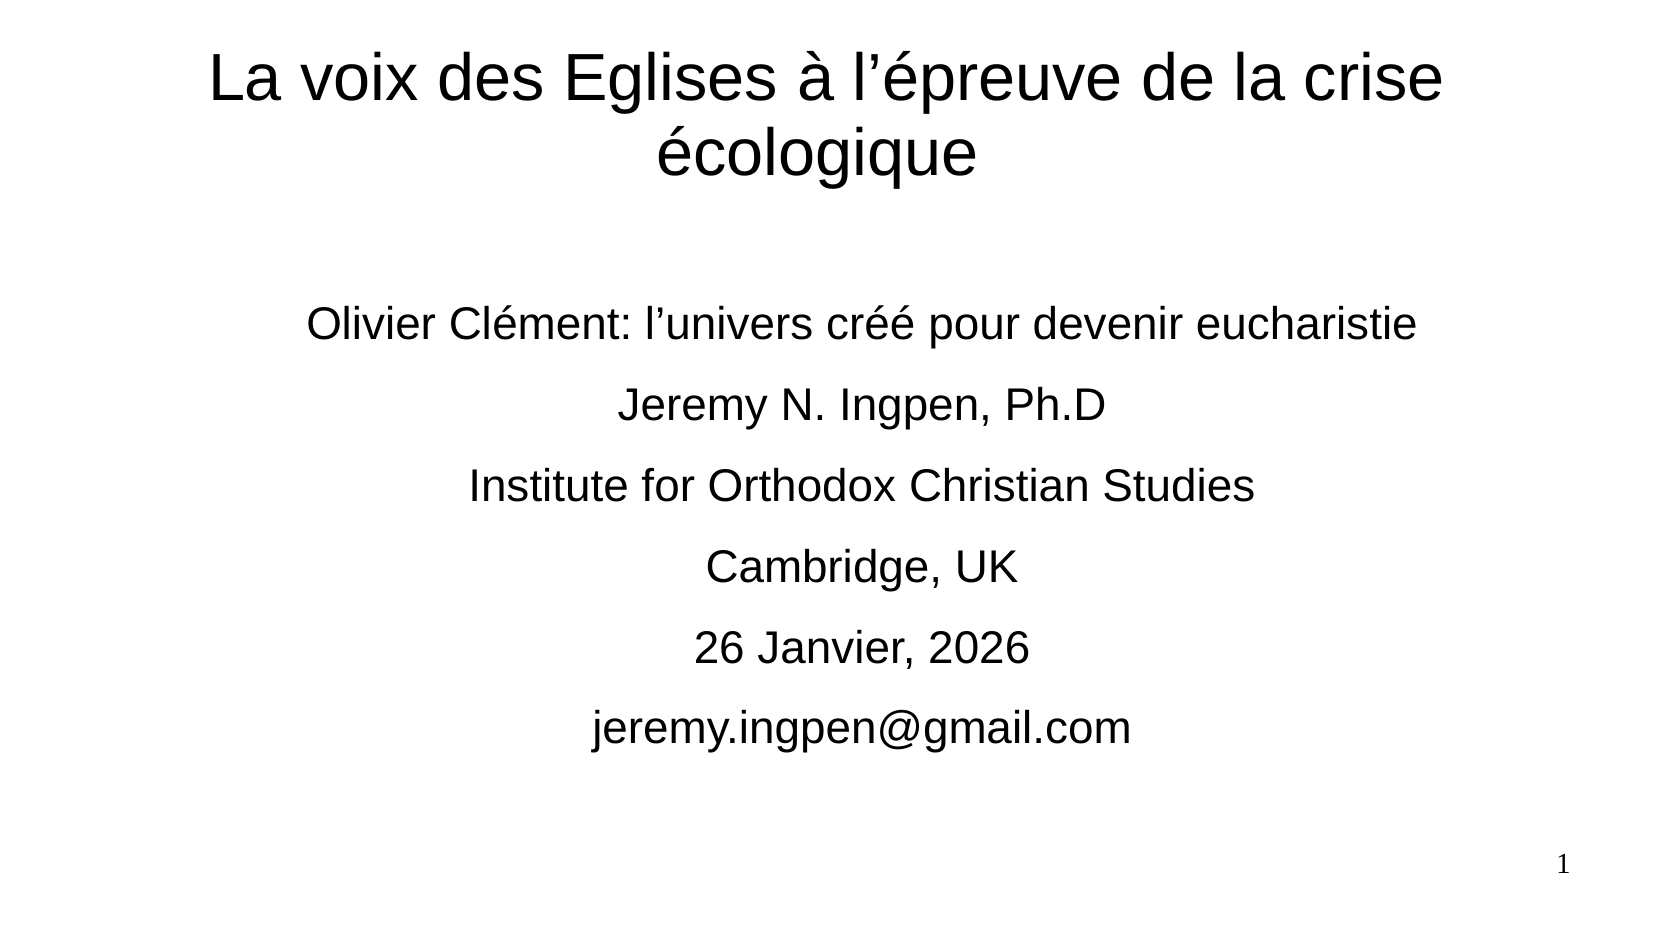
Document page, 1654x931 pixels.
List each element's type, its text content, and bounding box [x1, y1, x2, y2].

title La voix des Eglises à l’épreuve de la crise écologique [82, 37, 1571, 193]
list Olivier Clément: l’univers créé pour devenir eucharistie Jeremy N. Ingpen, Ph.D Institute for Orthodox Christian Studies Cambridge, UK 26 Janvier, 2026 jeremy.ingpen@gmail.com [82, 217, 1571, 758]
